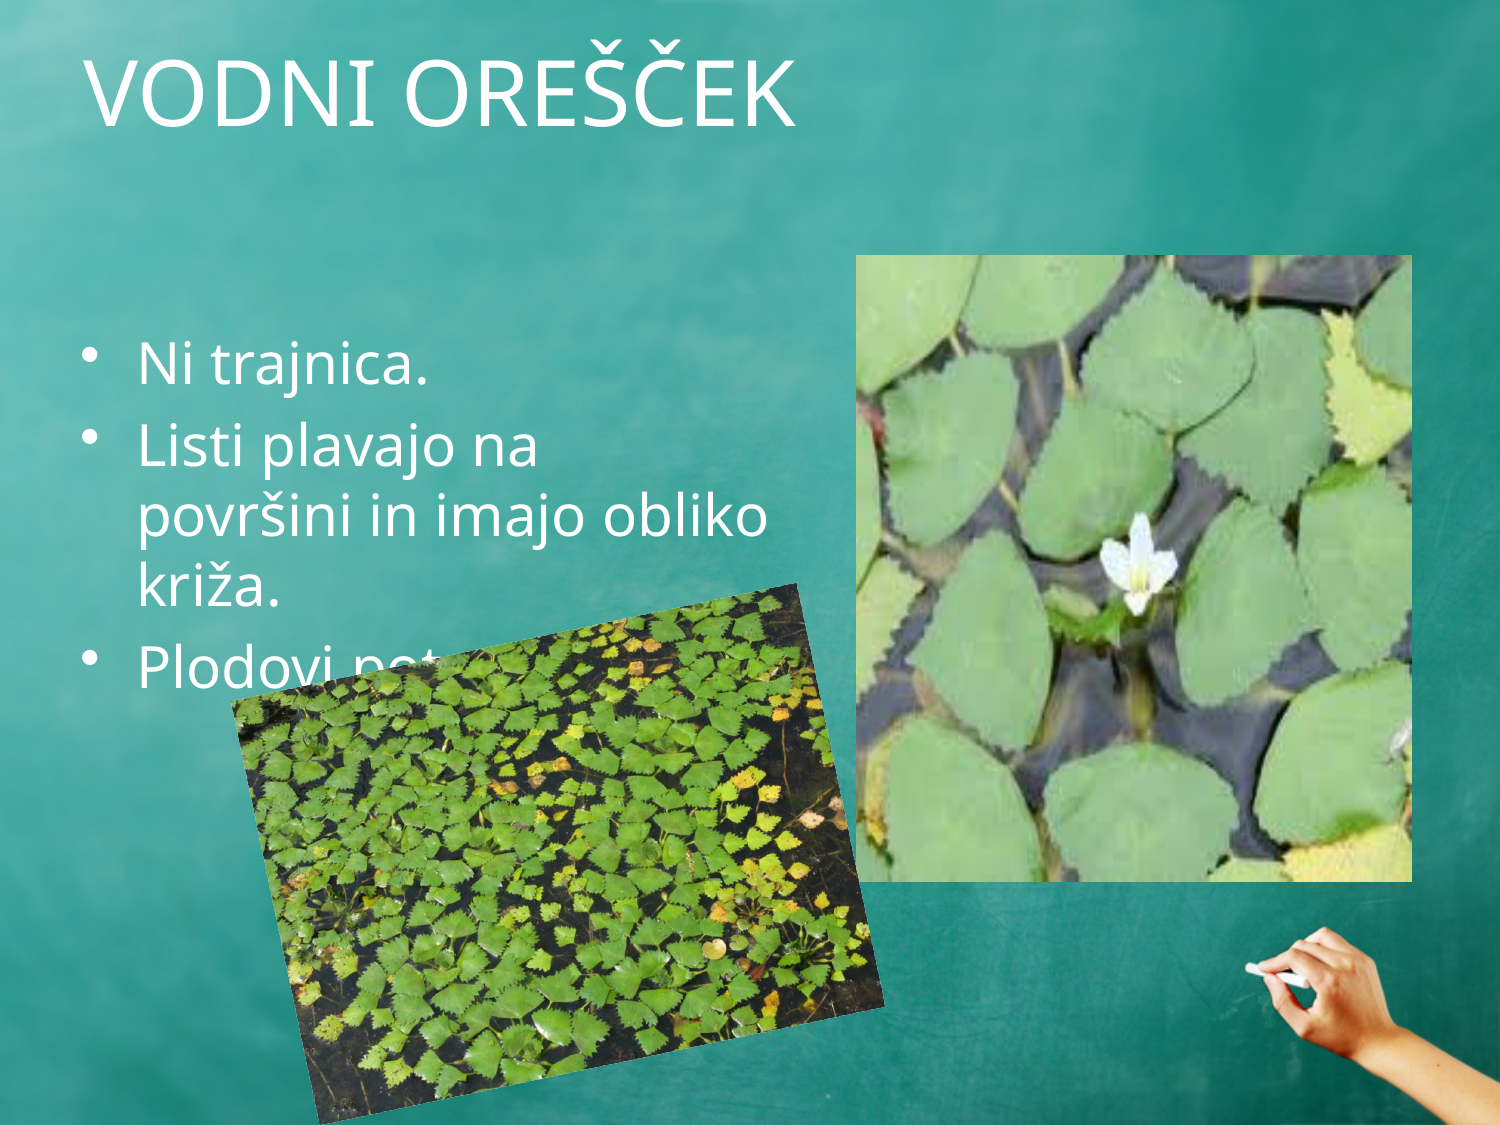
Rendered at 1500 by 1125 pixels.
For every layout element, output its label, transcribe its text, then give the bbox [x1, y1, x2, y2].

list Ni trajnica. Listi plavajo na površini in imajo obliko križa. Plodovi potonejo. [64, 237, 788, 938]
picture [0, 0, 1500, 1125]
title VODNI OREŠČEK [68, 31, 1500, 149]
